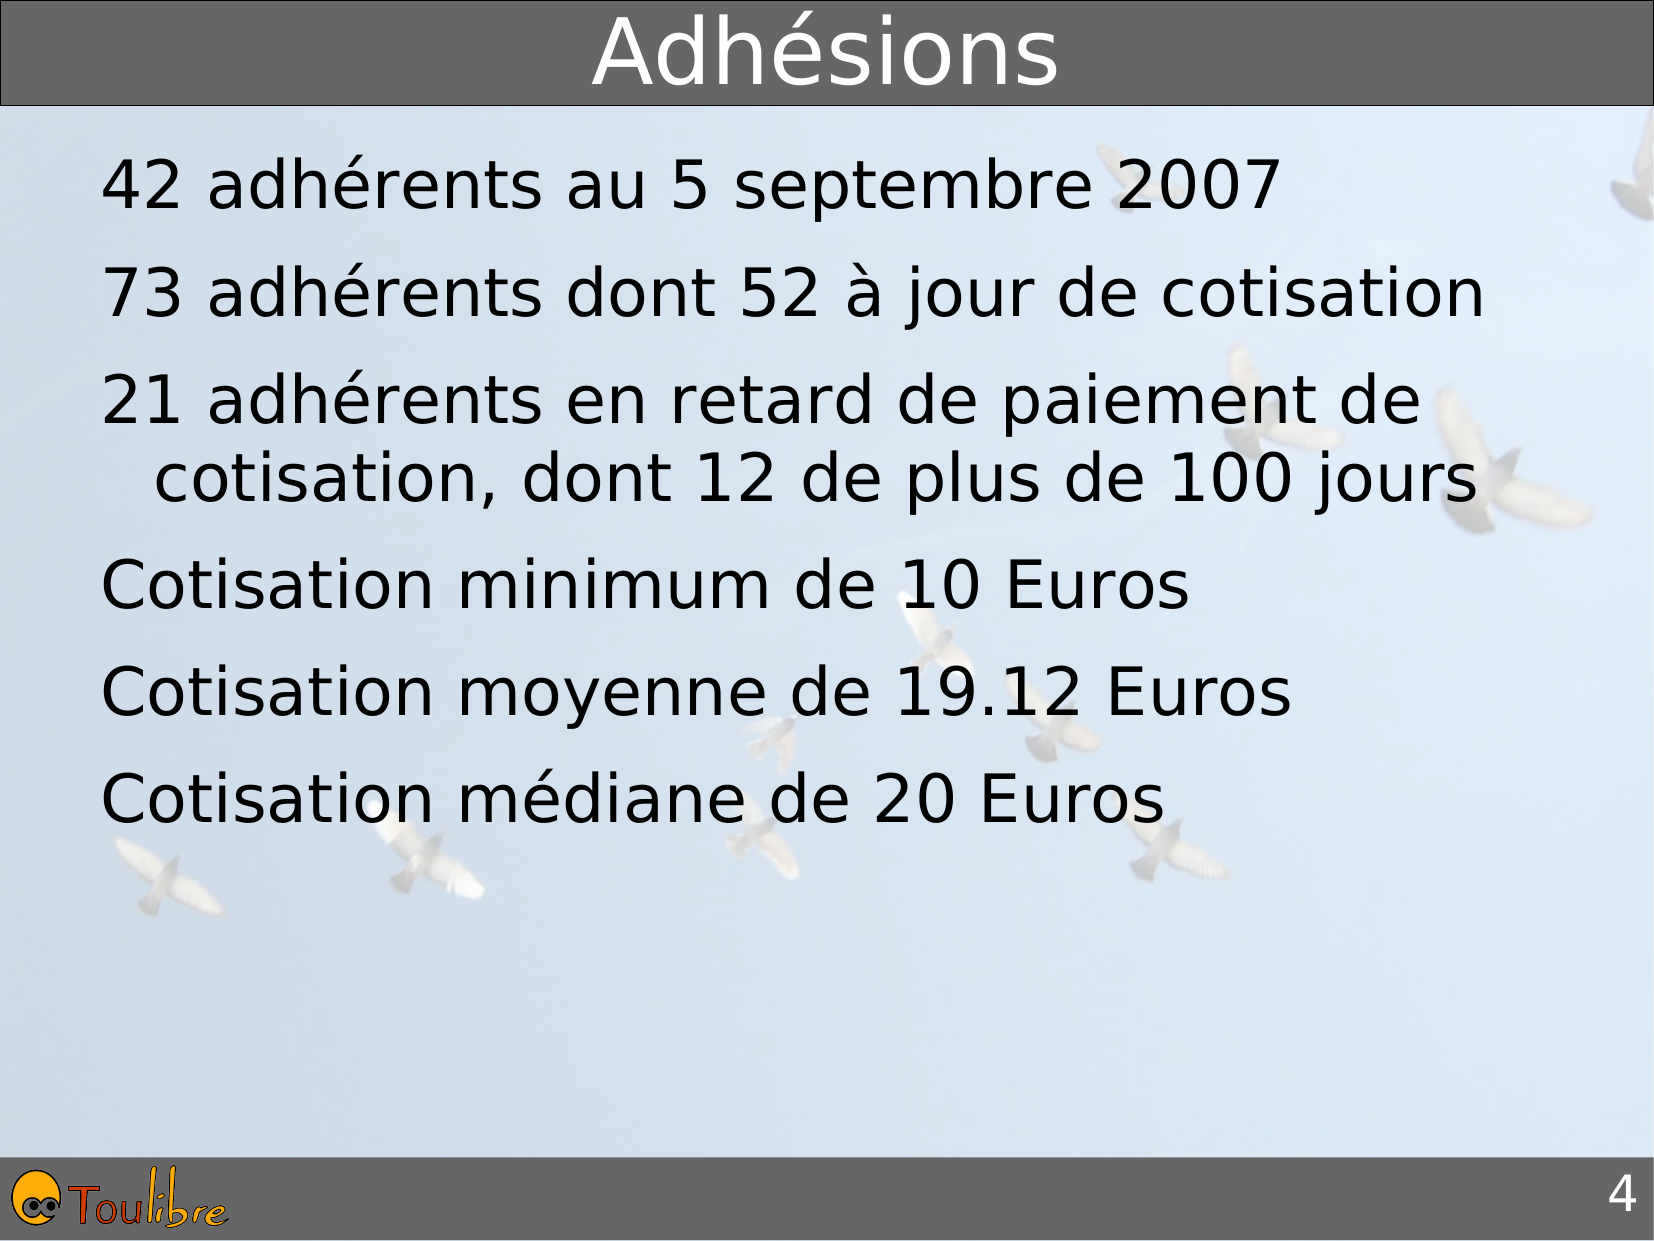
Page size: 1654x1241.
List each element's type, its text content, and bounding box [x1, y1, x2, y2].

title Adhésions [0, 0, 1654, 107]
picture [11, 1165, 229, 1228]
list 42 adhérents au 5 septembre 2007 73 adhérents dont 52 à jour de cotisation 21 adhérents en retard de paiement de cotisation, dont 12 de plus de 100 jours Cotisation minimum de 10 Euros Cotisation moyenne de 19.12 Euros Cotisation médiane de 20 Euros [82, 146, 1571, 1094]
